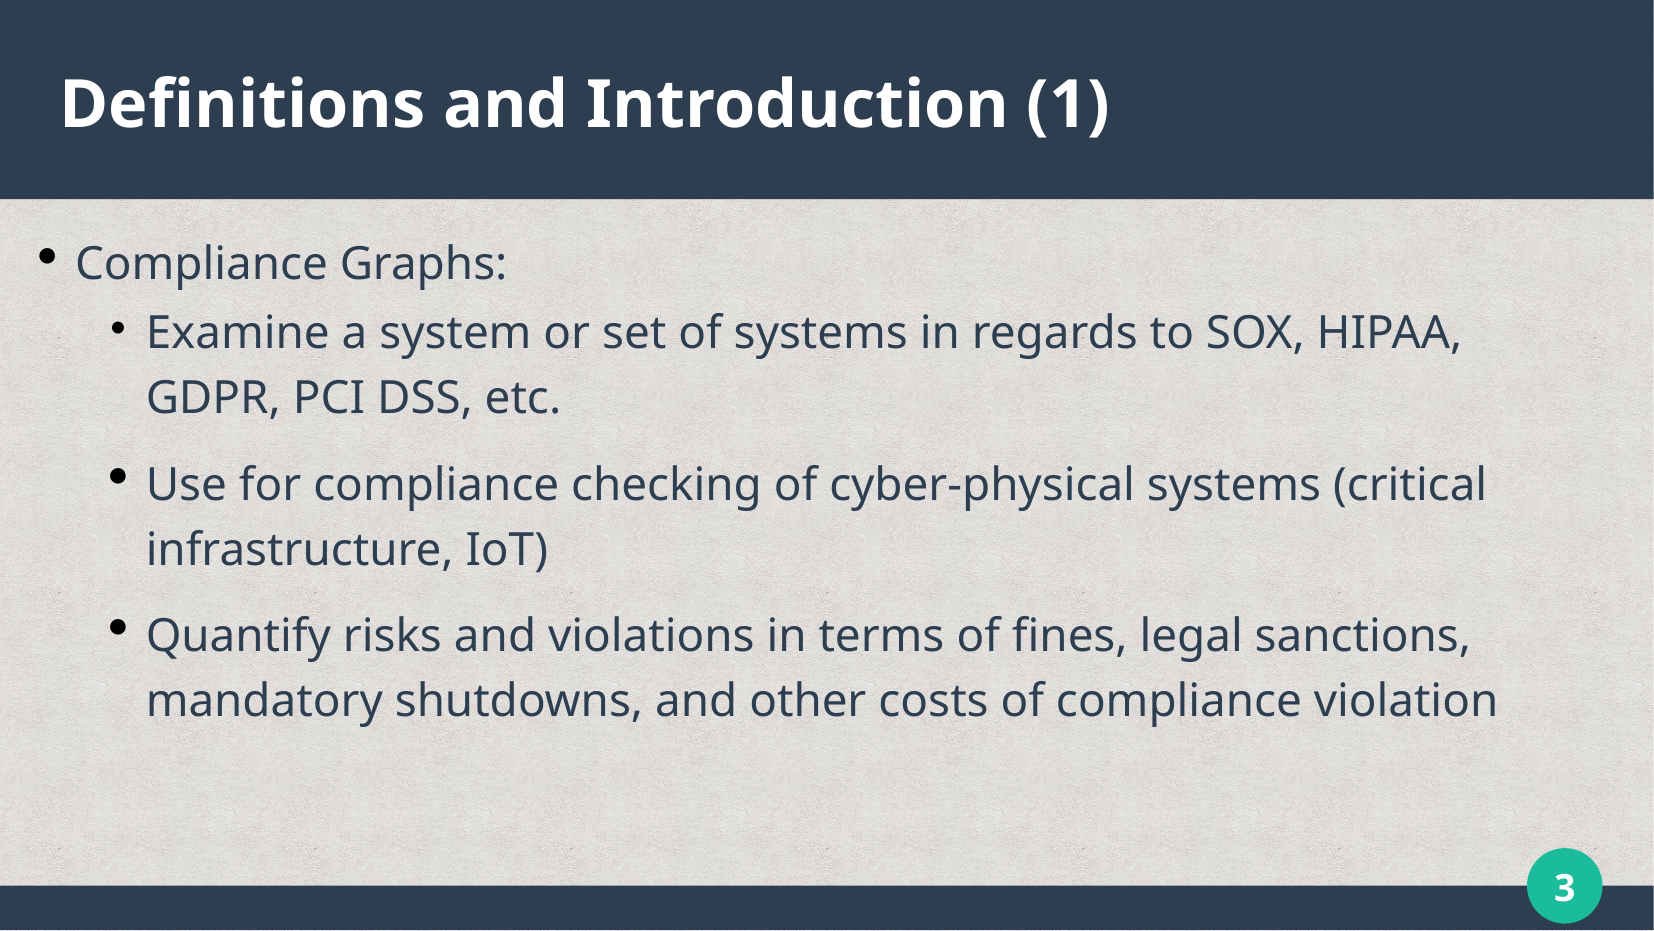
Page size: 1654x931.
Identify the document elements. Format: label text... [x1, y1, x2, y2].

picture [0, 200, 1654, 885]
title Definitions and Introduction (1) [59, 36, 1595, 155]
subtitle Compliance Graphs: Examine a system or set of systems in regards to SOX, HIPAA, GDPR, PCI DSS, etc. Use for compliance checking of cyber-physical systems (critical infrastructure, IoT) Quantify risks and violations in terms of fines, legal sanctions, mandatory shutdowns, and other costs of compliance violation [39, 223, 1576, 826]
